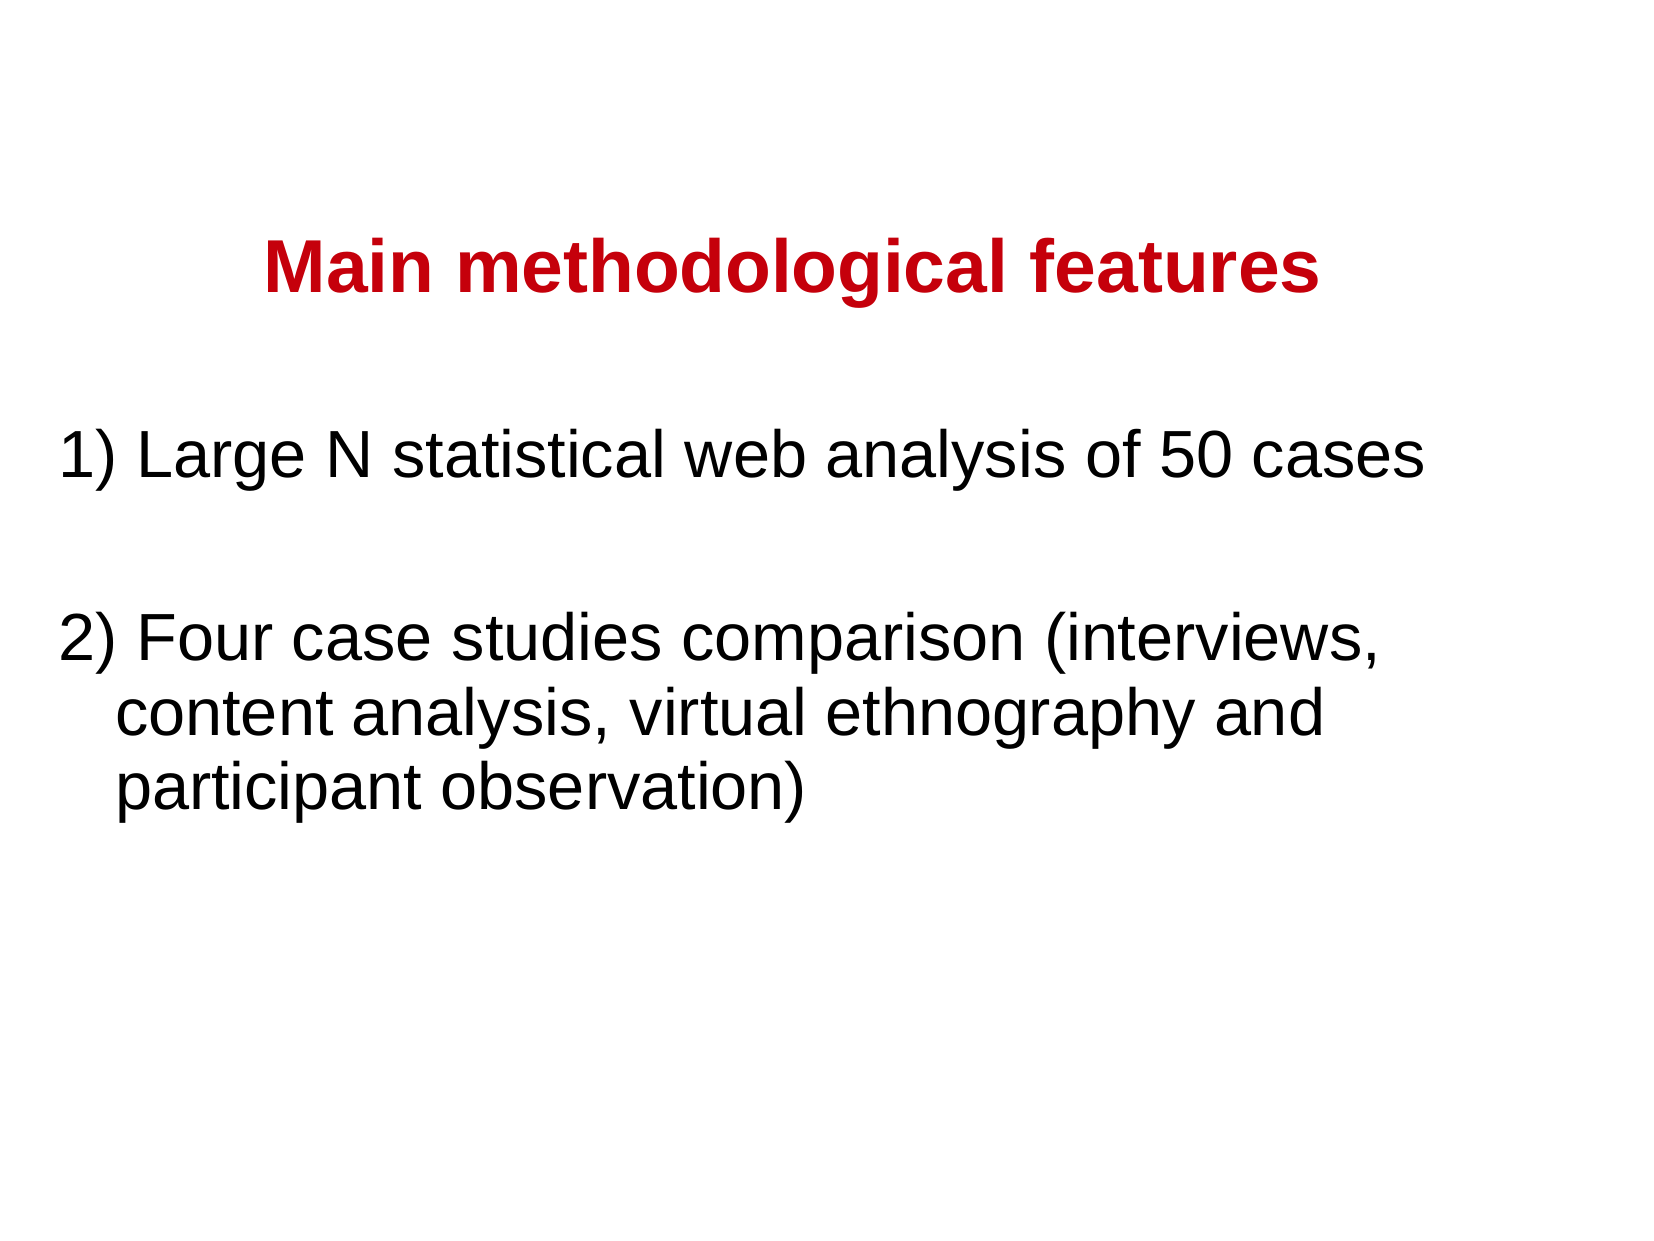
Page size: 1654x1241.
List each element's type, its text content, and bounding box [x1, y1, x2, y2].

subtitle Main methodological features 1) Large N statistical web analysis of 50 cases 2) Four case studies comparison (interviews, content analysis, virtual ethnography and participant observation) [59, 177, 1548, 1238]
